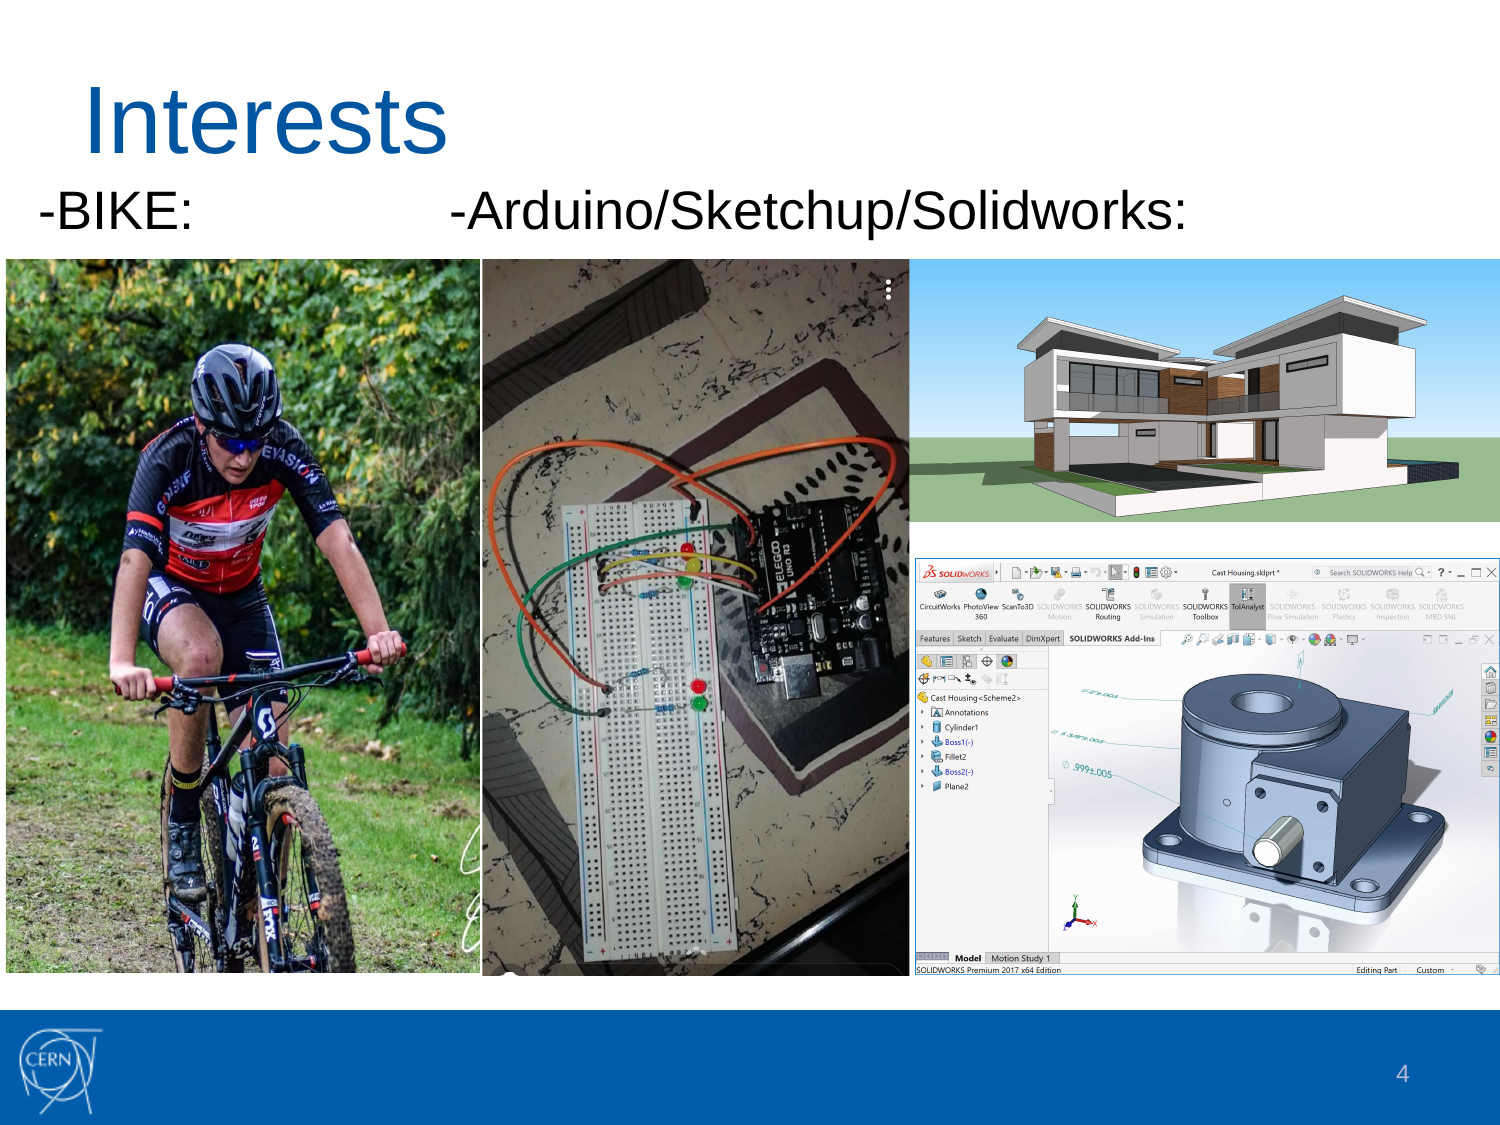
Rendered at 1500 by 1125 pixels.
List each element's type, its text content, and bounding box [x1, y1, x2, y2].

picture [5, 259, 480, 973]
title Interests [75, 38, 1425, 172]
slide_number <number> [1342, 1042, 1425, 1103]
text_box -BIKE: -Arduino/Sketchup/Solidworks: [23, 172, 1465, 249]
picture [915, 558, 1500, 975]
picture [482, 259, 1500, 976]
